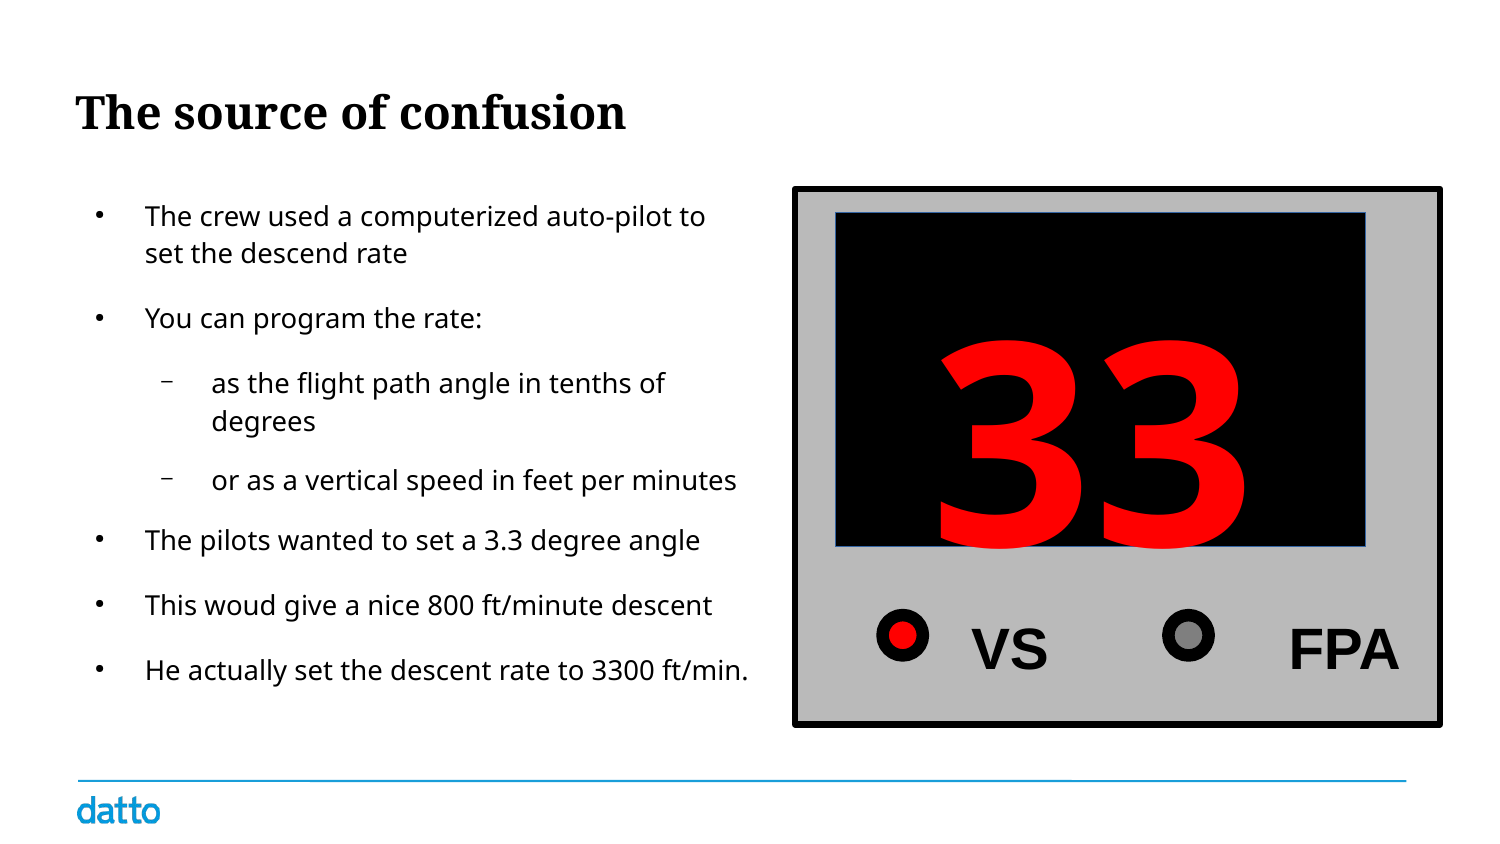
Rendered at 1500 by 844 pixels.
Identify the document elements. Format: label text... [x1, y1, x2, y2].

picture [136, 796, 160, 824]
title The source of confusion [75, 51, 1404, 172]
text_box 33 [915, 235, 1297, 529]
picture [82, 808, 91, 819]
list The crew used a computerized auto-pilot to set the descend rate You can program the rate: as the flight path angle in tenths of degrees or as a vertical speed in feet per minutes The pilots wanted to set a 3.3 degree angle This woud give a nice 800 ft/minute descent He actually set the descent rate to 3300 ft/min. [78, 197, 751, 766]
picture [77, 796, 91, 808]
text_box [795, 188, 1441, 725]
text_box VS [956, 609, 1101, 679]
picture [95, 796, 133, 824]
text_box FPA [1273, 609, 1418, 679]
picture [122, 808, 133, 824]
picture [146, 808, 156, 819]
